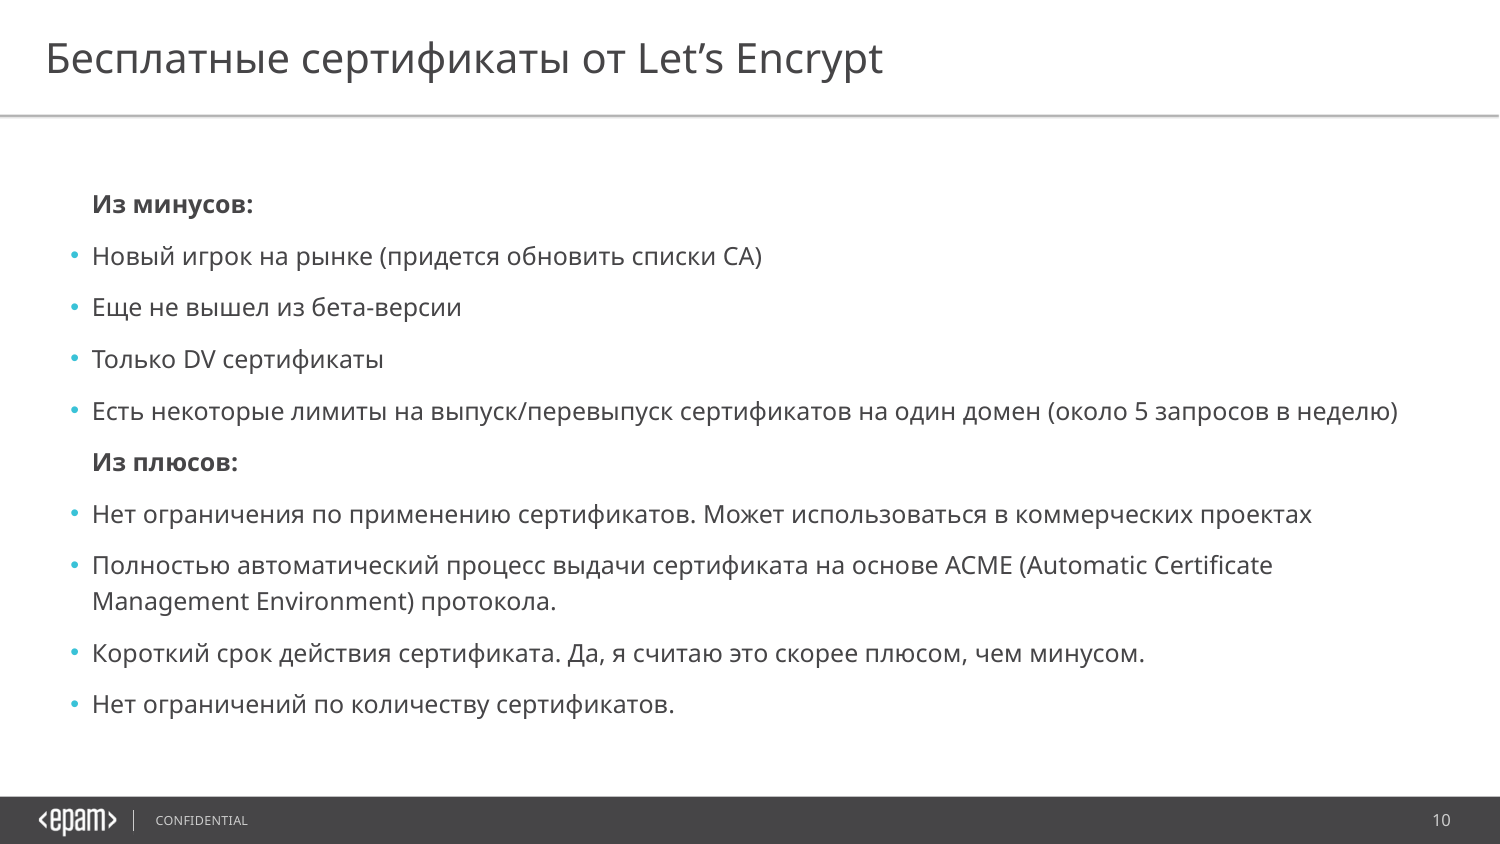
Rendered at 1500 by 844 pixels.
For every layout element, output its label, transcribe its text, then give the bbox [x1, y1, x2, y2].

picture [38, 808, 117, 837]
list Бесплатные сертификаты от Let’s Encrypt [0, 0, 1500, 115]
list Из минусов: Новый игрок на рынке (придется обновить списки CA) Еще не вышел из бета-версии Только DV сертификаты Есть некоторые лимиты на выпуск/перевыпуск сертификатов на один домен (около 5 запросов в неделю) Из плюсов: Нет ограничения по применению сертификатов. Может использоваться в коммерческих проектах Полностью автоматический процесс выдачи сертификата на основе ACME (Automatic Certificate Management Environment) протокола. Короткий срок действия сертификата. Да, я считаю это скорее плюсом, чем минусом. Нет ограничений по количеству сертификатов. [59, 177, 1441, 733]
